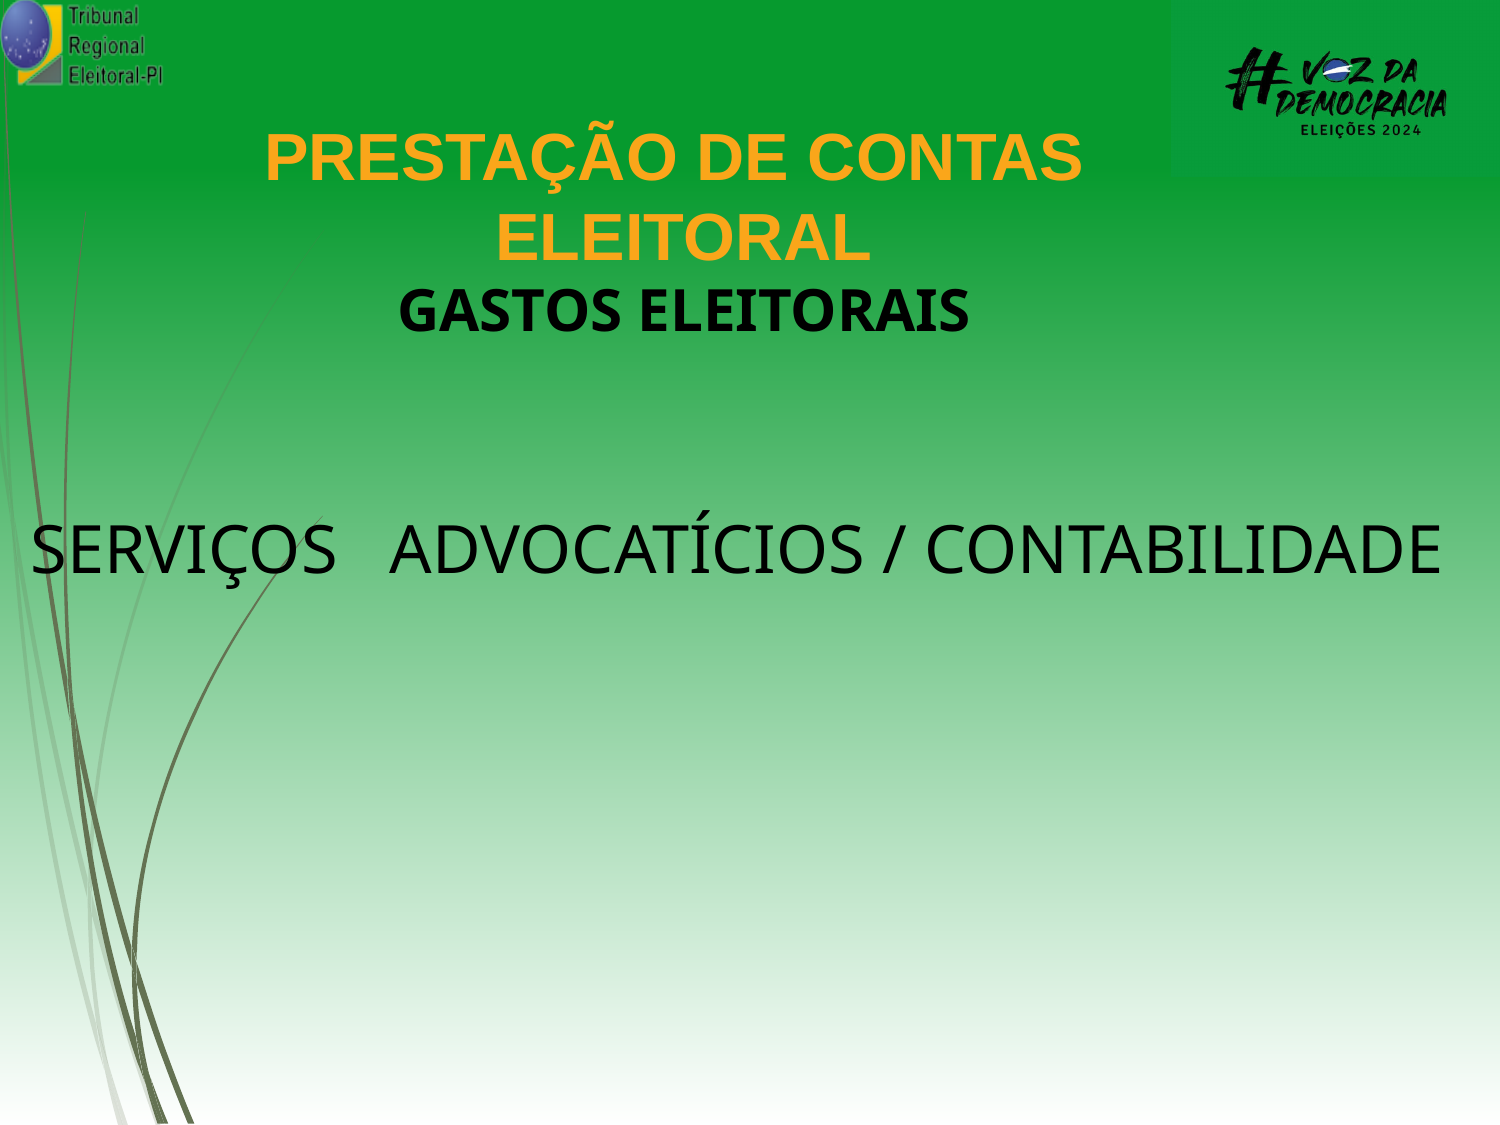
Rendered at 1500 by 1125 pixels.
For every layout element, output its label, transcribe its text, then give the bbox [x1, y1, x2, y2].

picture [1171, 0, 1500, 177]
picture [0, 0, 177, 94]
text_box SERVIÇOS ADVOCATÍCIOS / CONTABILIDADE [12, 259, 1463, 1038]
text_box PRESTAÇÃO DE CONTAS ELEITORAL GASTOS ELEITORAIS [0, 106, 1368, 258]
